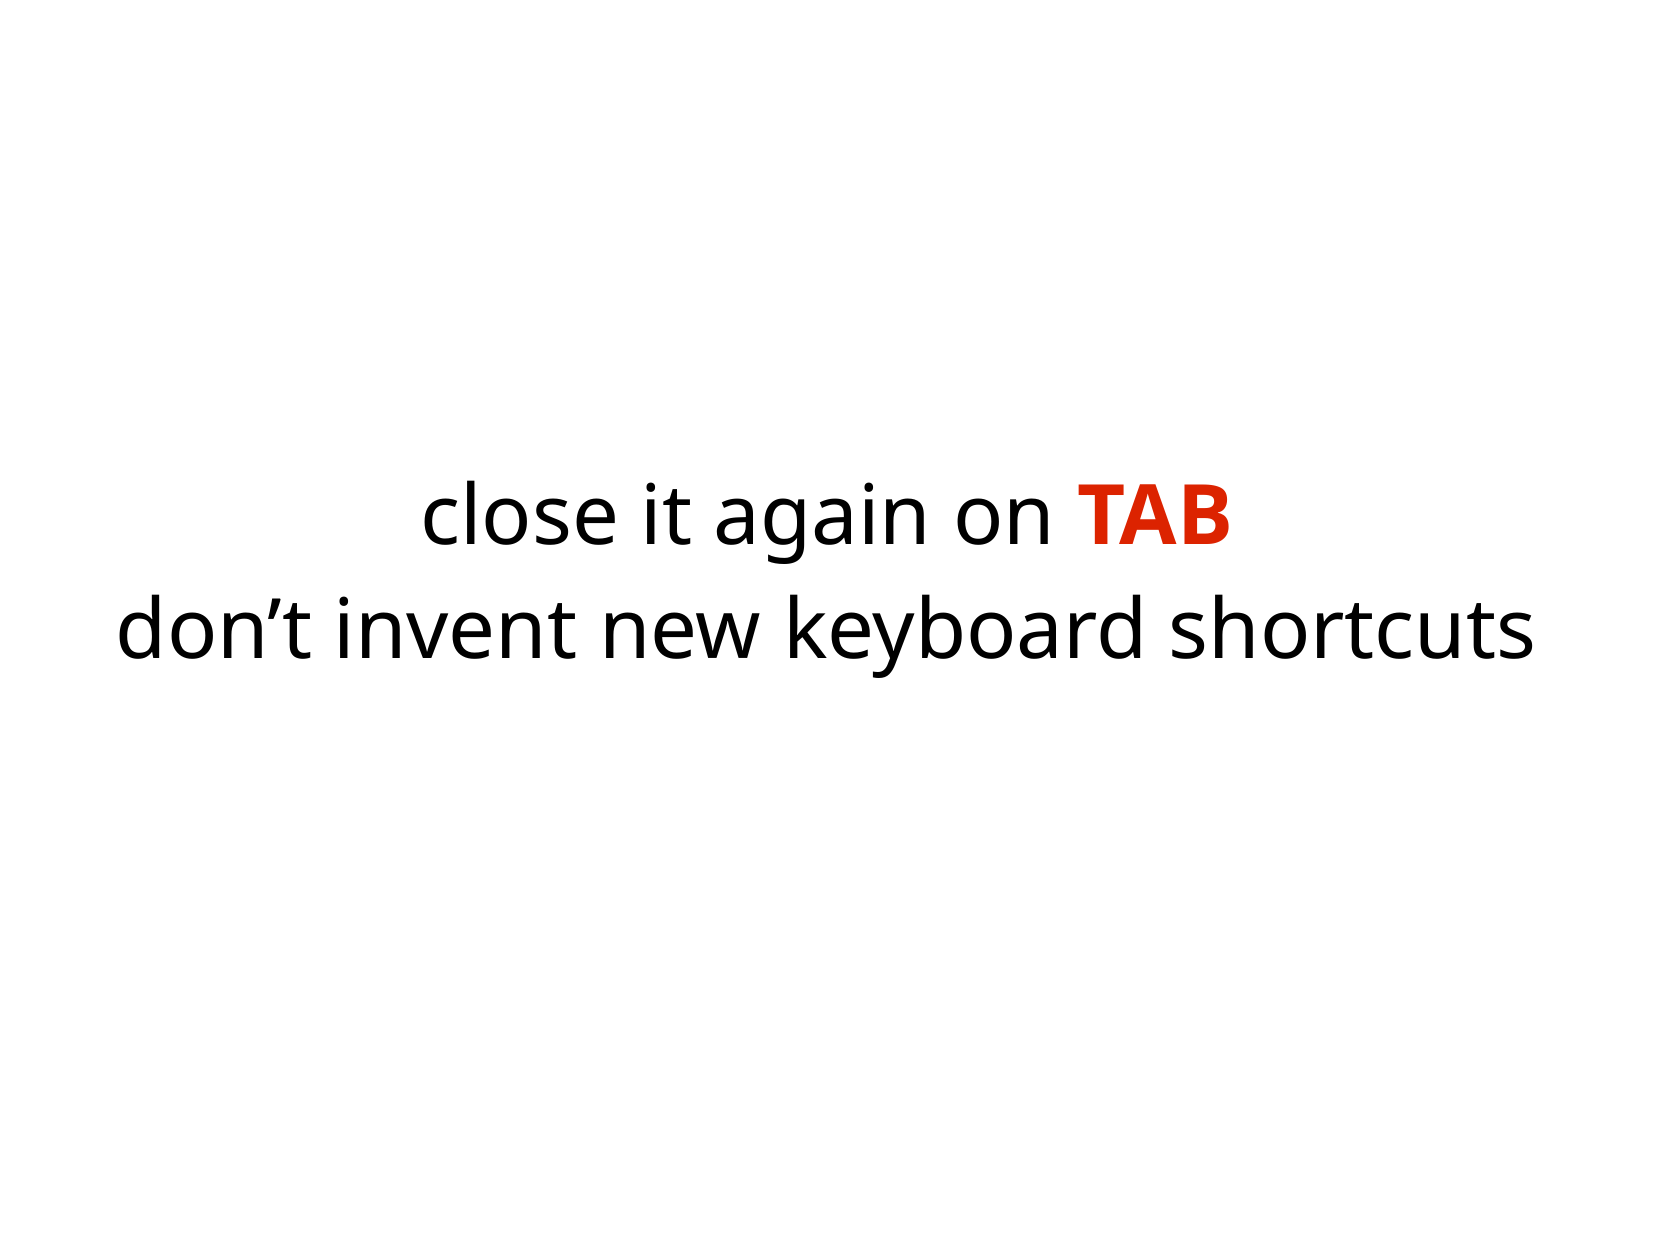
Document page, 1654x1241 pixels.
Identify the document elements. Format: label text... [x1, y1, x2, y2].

subtitle close it again on TAB don’t invent new keyboard shortcuts [82, 118, 1571, 1021]
